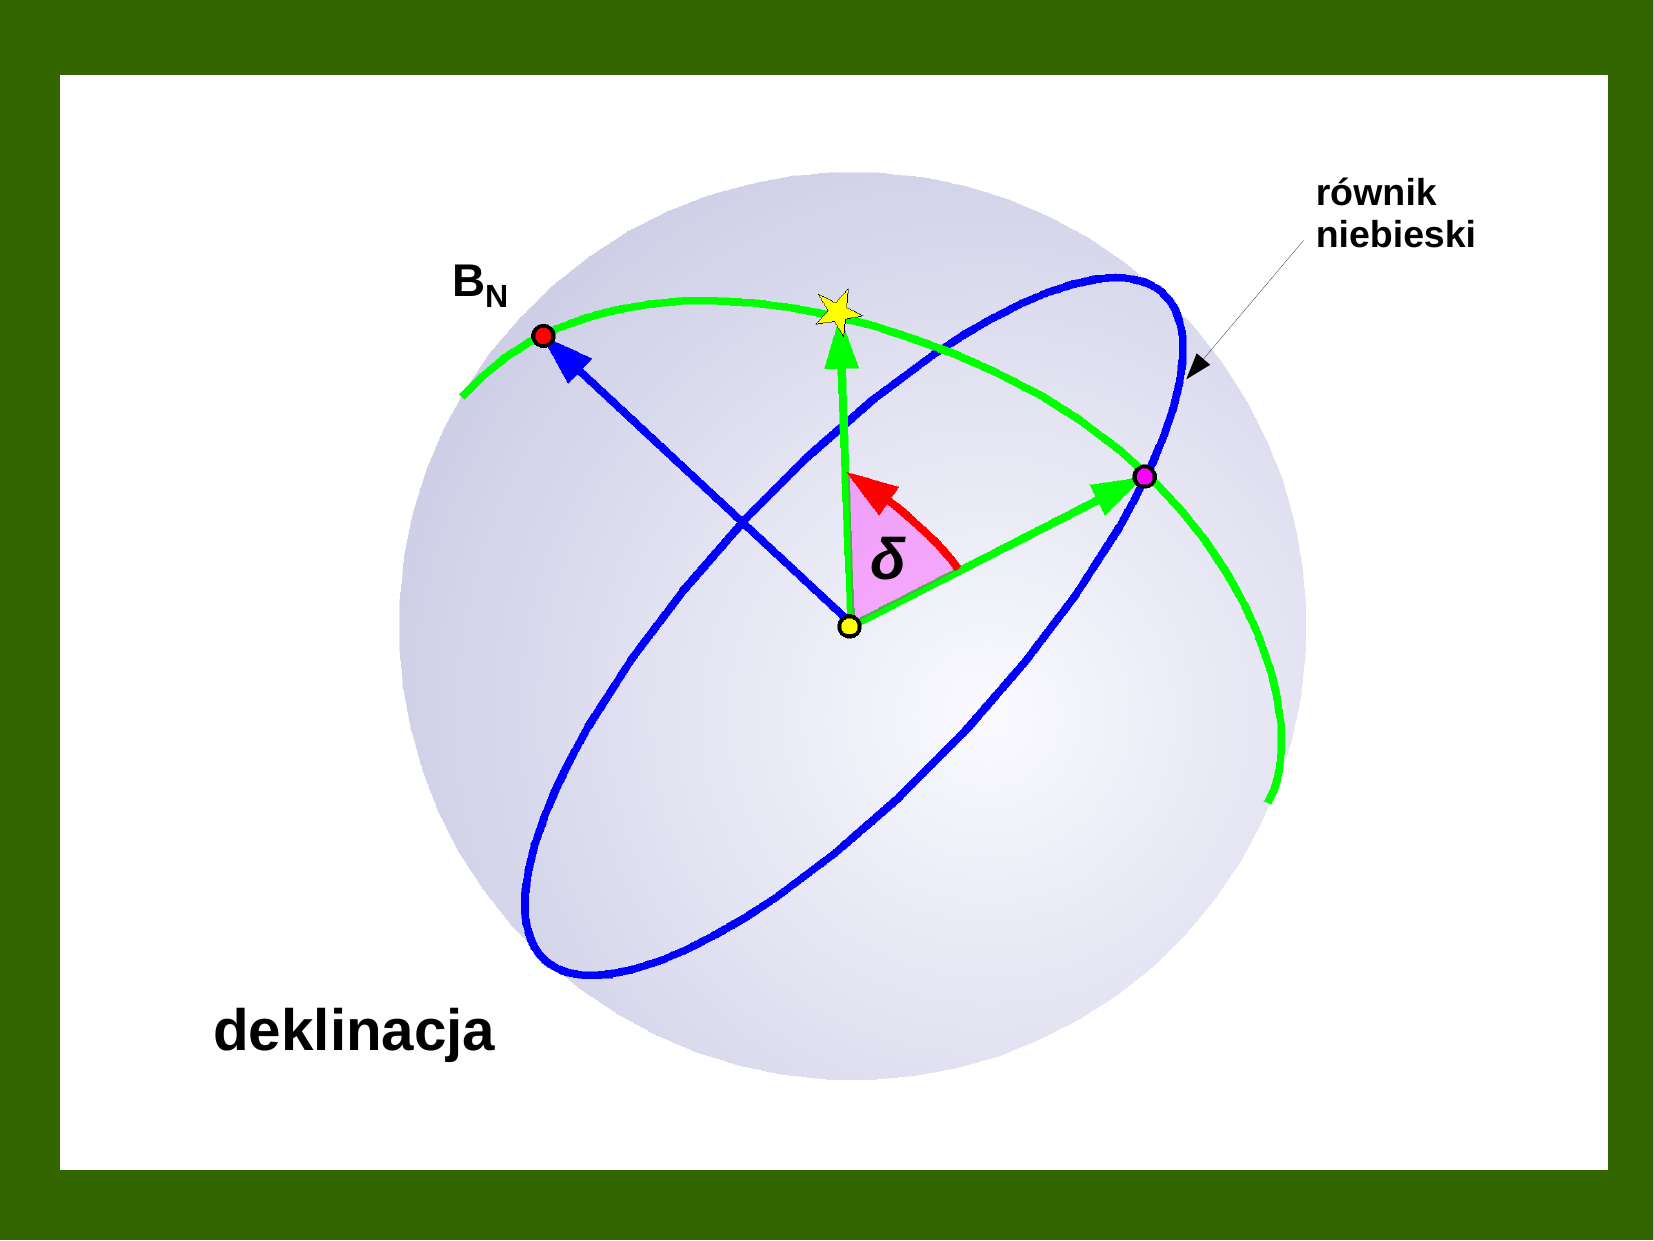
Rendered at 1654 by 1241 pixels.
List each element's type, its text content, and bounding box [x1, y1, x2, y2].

text_box δ [855, 519, 921, 599]
text_box deklinacja [198, 990, 511, 1071]
text_box równik niebieski [1301, 164, 1492, 264]
text_box BN [437, 247, 523, 322]
picture [60, 75, 1608, 1170]
